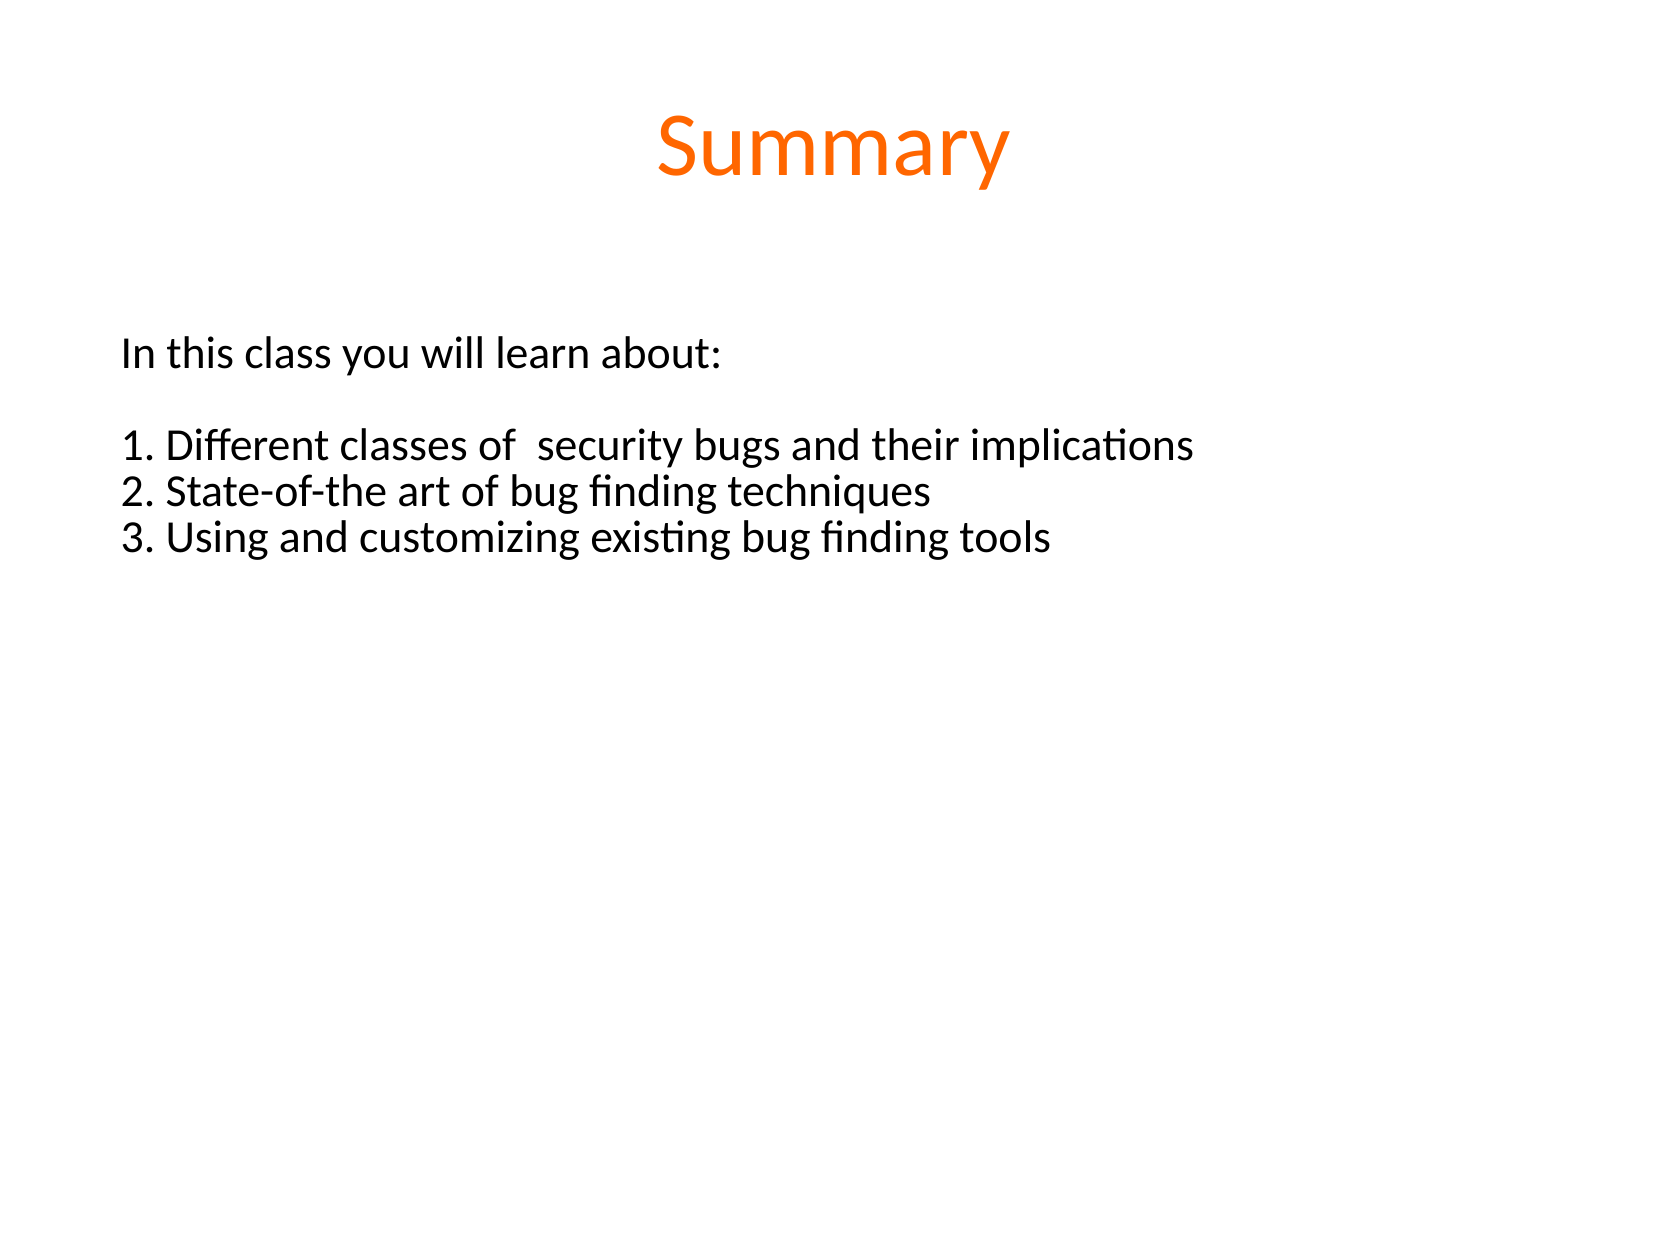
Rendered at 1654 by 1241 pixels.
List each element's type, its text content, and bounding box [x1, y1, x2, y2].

text_box In this class you will learn about: 1. Different classes of security bugs and their implications 2. State-of-the art of bug finding techniques 3. Using and customizing existing bug finding tools [105, 327, 1223, 621]
title Summary [82, 49, 1571, 257]
